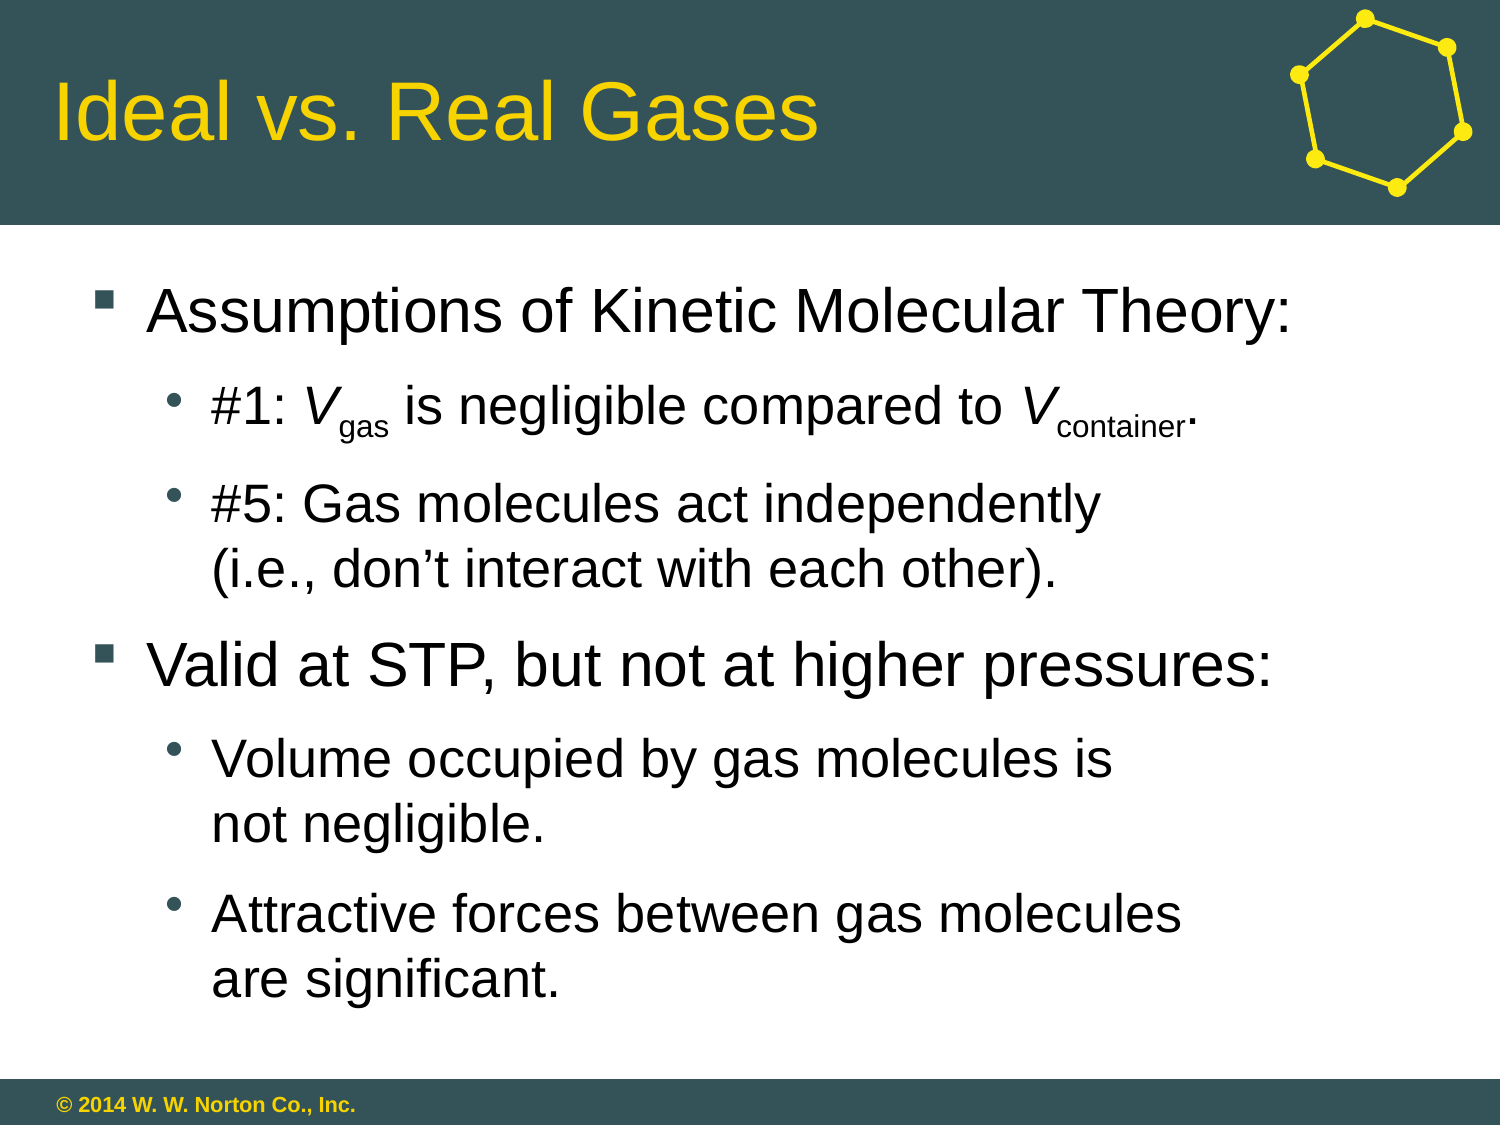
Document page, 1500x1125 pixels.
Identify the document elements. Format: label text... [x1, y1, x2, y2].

list Assumptions of Kinetic Molecular Theory: #1: Vgas is negligible compared to Vcontainer. #5: Gas molecules act independently (i.e., don’t interact with each other). Valid at STP, but not at higher pressures: Volume occupied by gas molecules is not negligible. Attractive forces between gas molecules are significant. [75, 262, 1425, 1050]
title Ideal vs. Real Gases [37, 19, 1118, 195]
